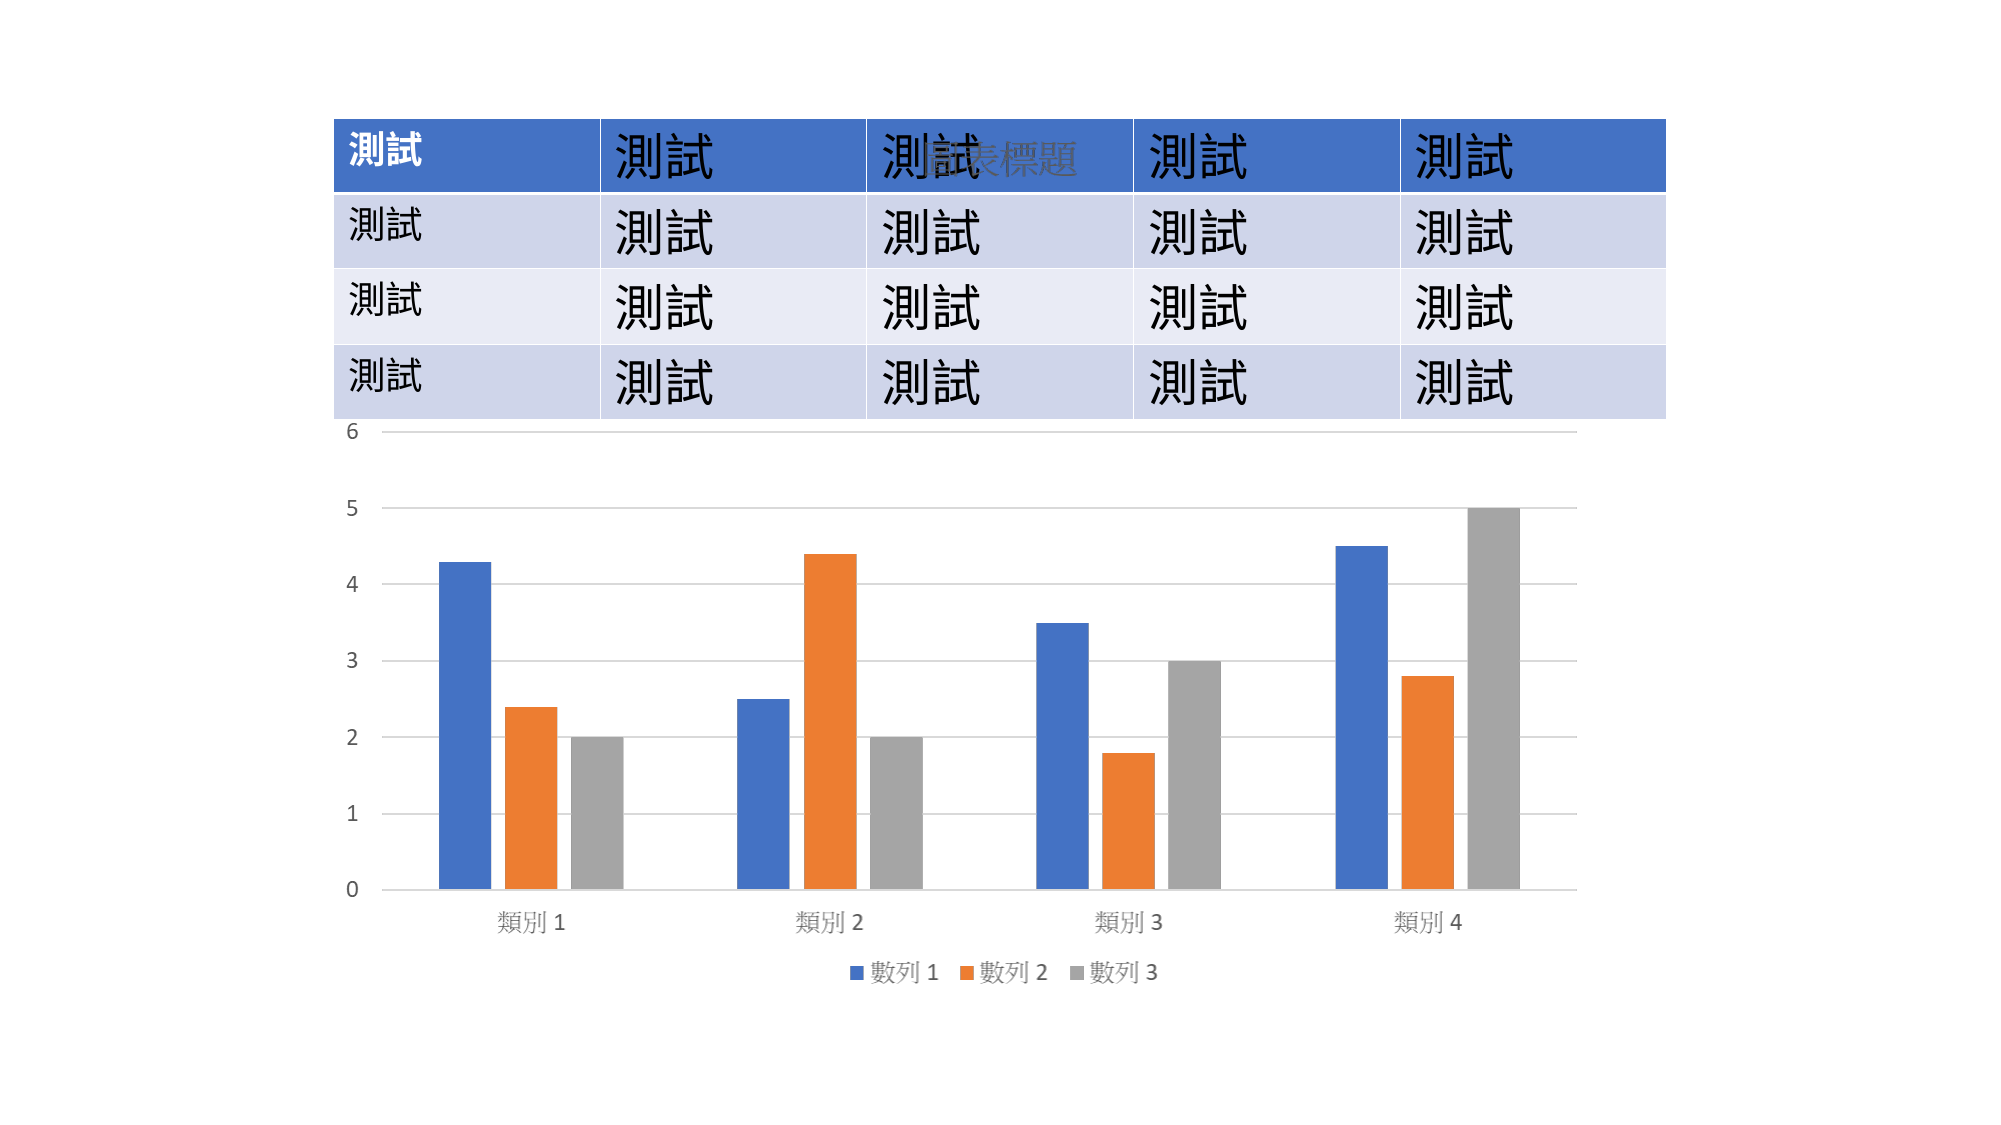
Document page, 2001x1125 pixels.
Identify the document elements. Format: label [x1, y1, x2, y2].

chart [324, 109, 1675, 1016]
